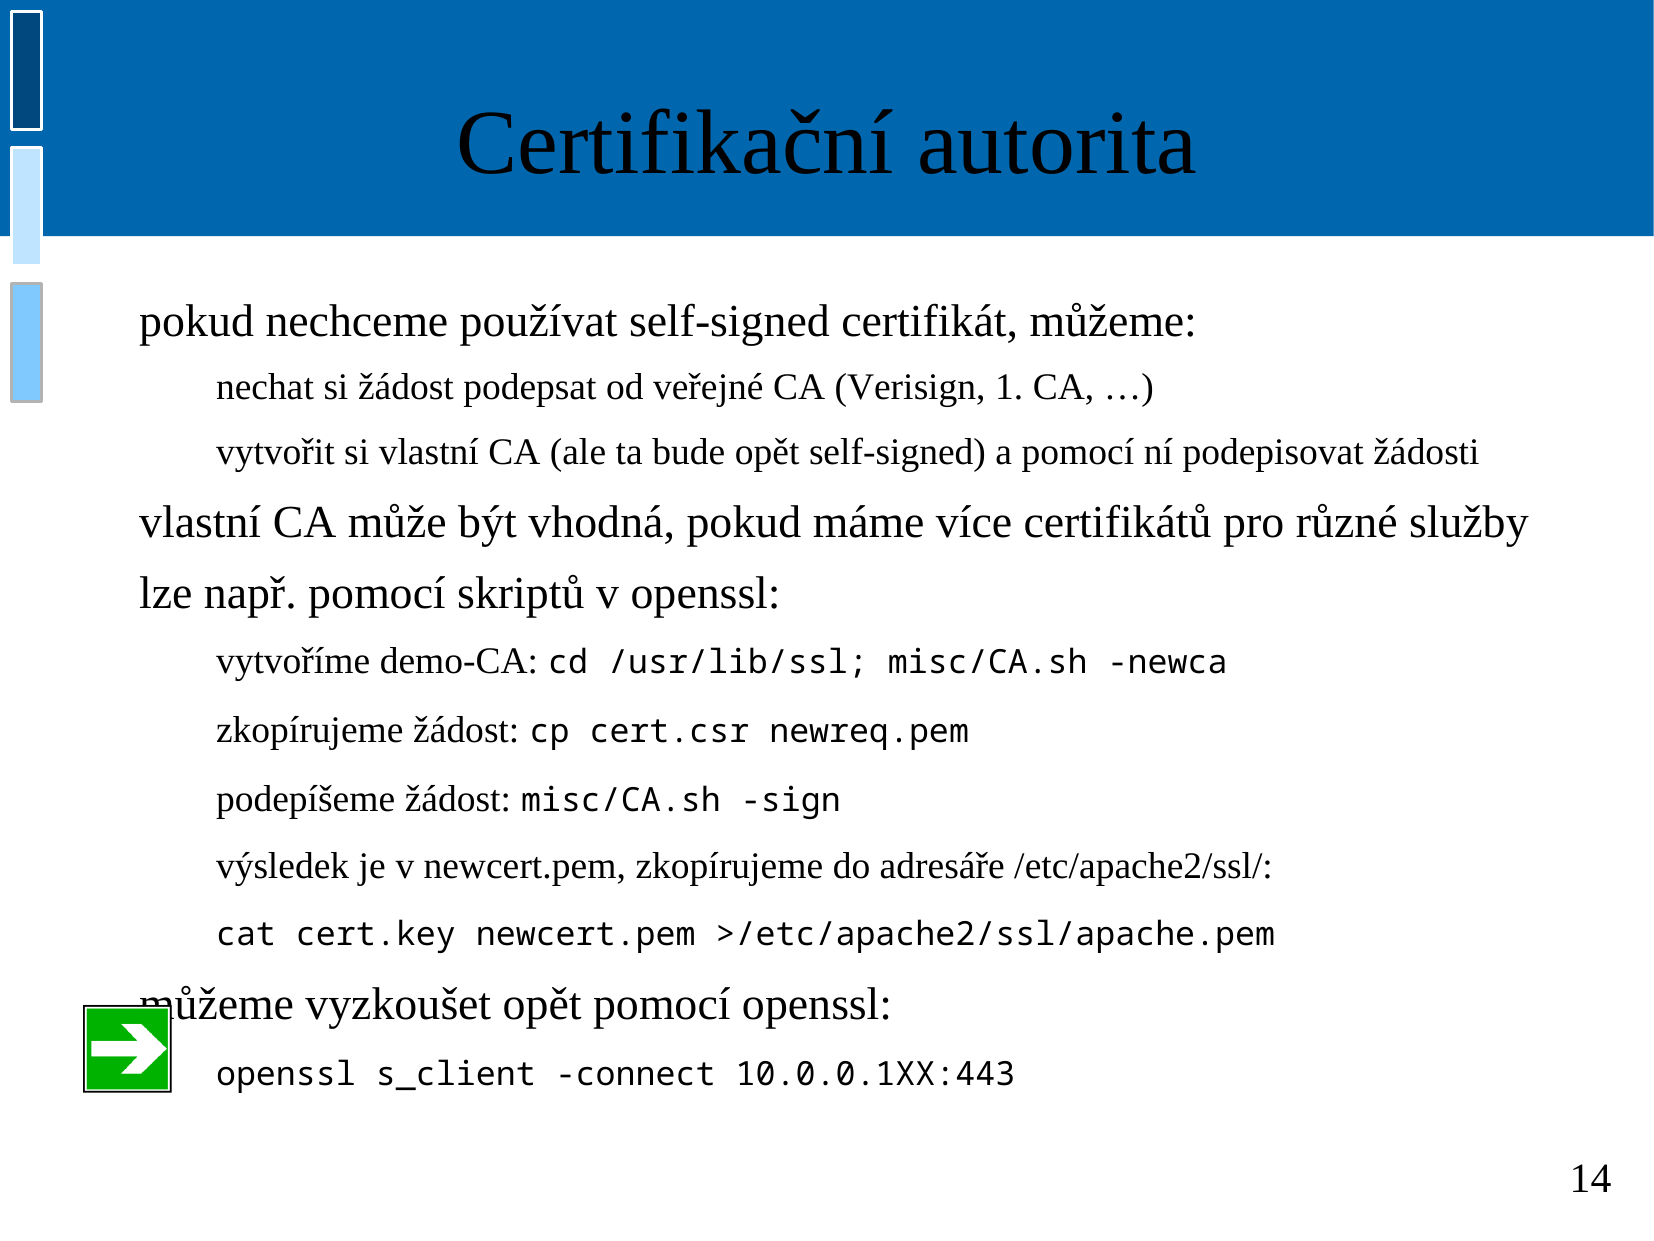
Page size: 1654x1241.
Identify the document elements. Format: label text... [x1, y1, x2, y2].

title Certifikační autorita [121, 49, 1534, 237]
list pokud nechceme používat self-signed certifikát, můžeme: nechat si žádost podepsat od veřejné CA (Verisign, 1. CA, …) vytvořit si vlastní CA (ale ta bude opět self-signed) a pomocí ní podepisovat žádosti vlastní CA může být vhodná, pokud máme více certifikátů pro různé služby lze např. pomocí skriptů v openssl: vytvoříme demo-CA: cd /usr/lib/ssl; misc/CA.sh -newca zkopírujeme žádost: cp cert.csr newreq.pem podepíšeme žádost: misc/CA.sh -sign výsledek je v newcert.pem, zkopírujeme do adresáře /etc/apache2/ssl/: cat cert.key newcert.pem >/etc/apache2/ssl/apache.pem můžeme vyzkoušet opět pomocí openssl: openssl s_client -connect 10.0.0.1XX:443 [121, 295, 1534, 1128]
picture [76, 998, 178, 1099]
